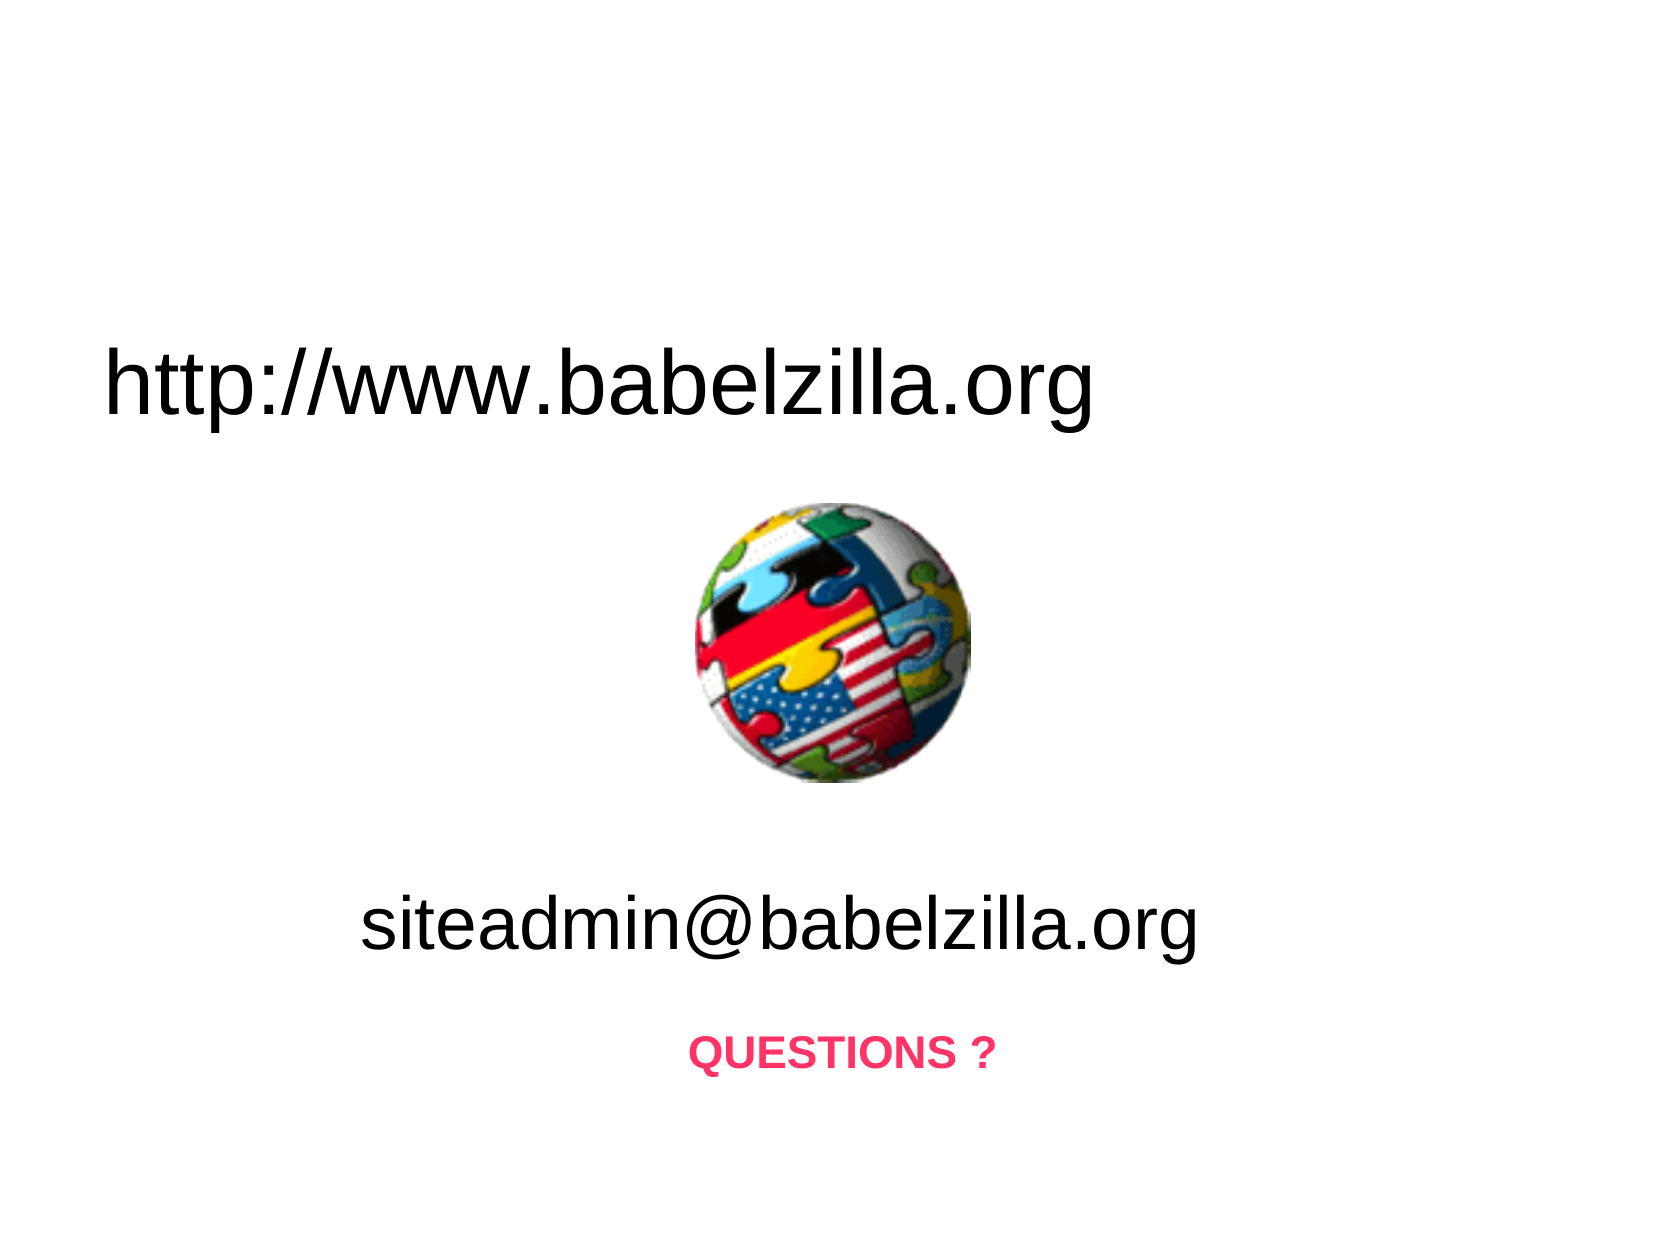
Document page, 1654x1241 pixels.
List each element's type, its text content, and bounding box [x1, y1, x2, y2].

text_box http://www.babelzilla.org [88, 331, 1578, 448]
text_box siteadmin@babelzilla.org [346, 879, 1404, 978]
picture [695, 698, 971, 783]
text_box QUESTIONS ? [307, 1022, 1378, 1089]
picture [695, 503, 971, 564]
chart [569, 564, 1104, 698]
